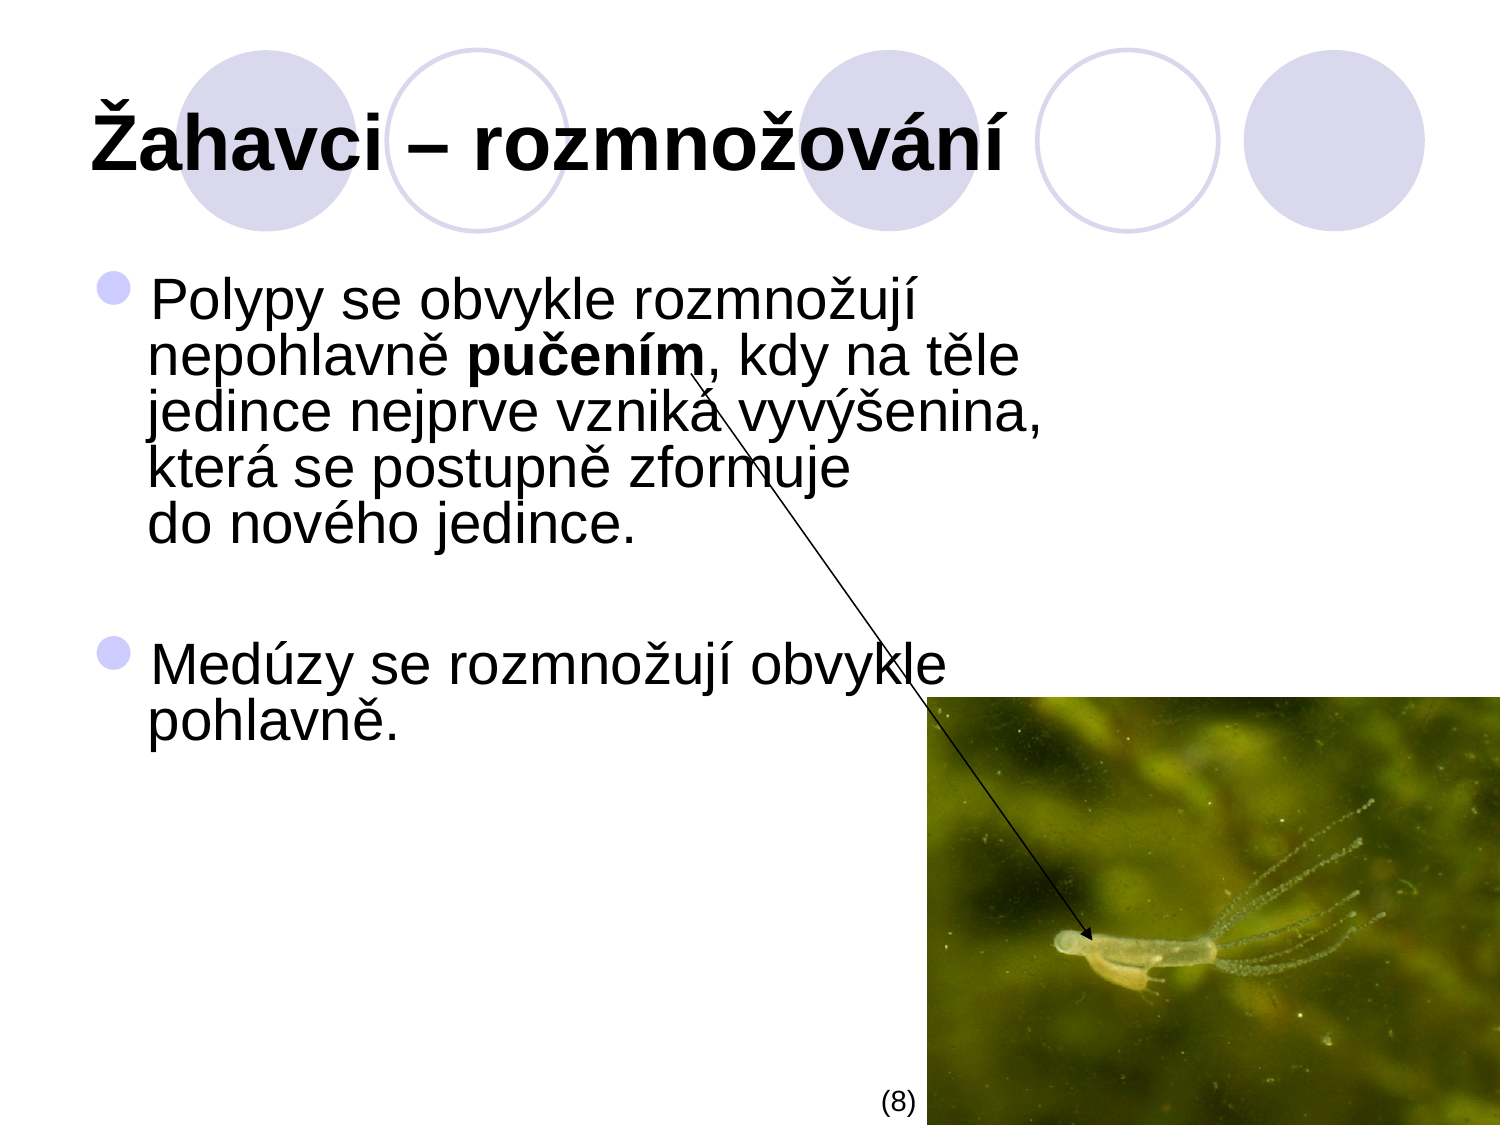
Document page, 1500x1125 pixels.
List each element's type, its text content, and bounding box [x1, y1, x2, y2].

text_box (8) [866, 1074, 1008, 1125]
list Polypy se obvykle rozmnožují nepohlavně pučením, kdy na těle jedince nejprve vzniká vyvýšenina, která se postupně zformuje do nového jedince. Medúzy se rozmnožují obvykle pohlavně. [76, 267, 1105, 799]
picture [927, 697, 1500, 1125]
title Žahavci – rozmnožování [75, 45, 1426, 233]
